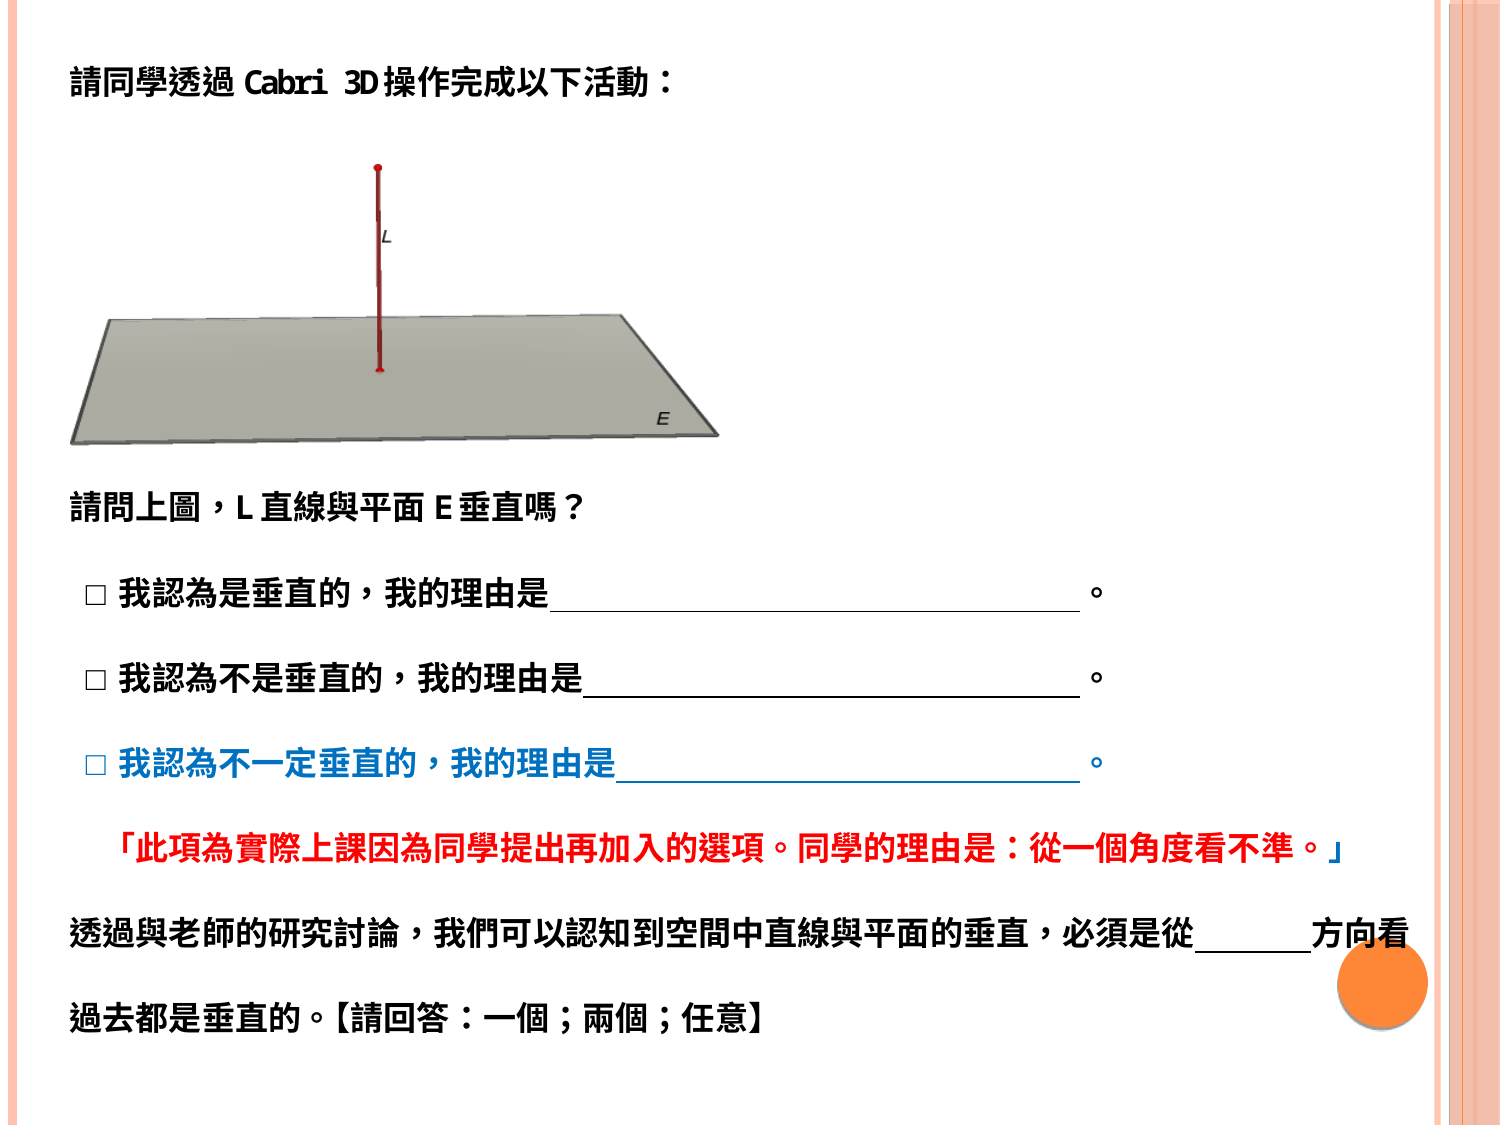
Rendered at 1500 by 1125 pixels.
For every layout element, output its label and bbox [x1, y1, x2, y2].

chart [69, 41, 1419, 1125]
